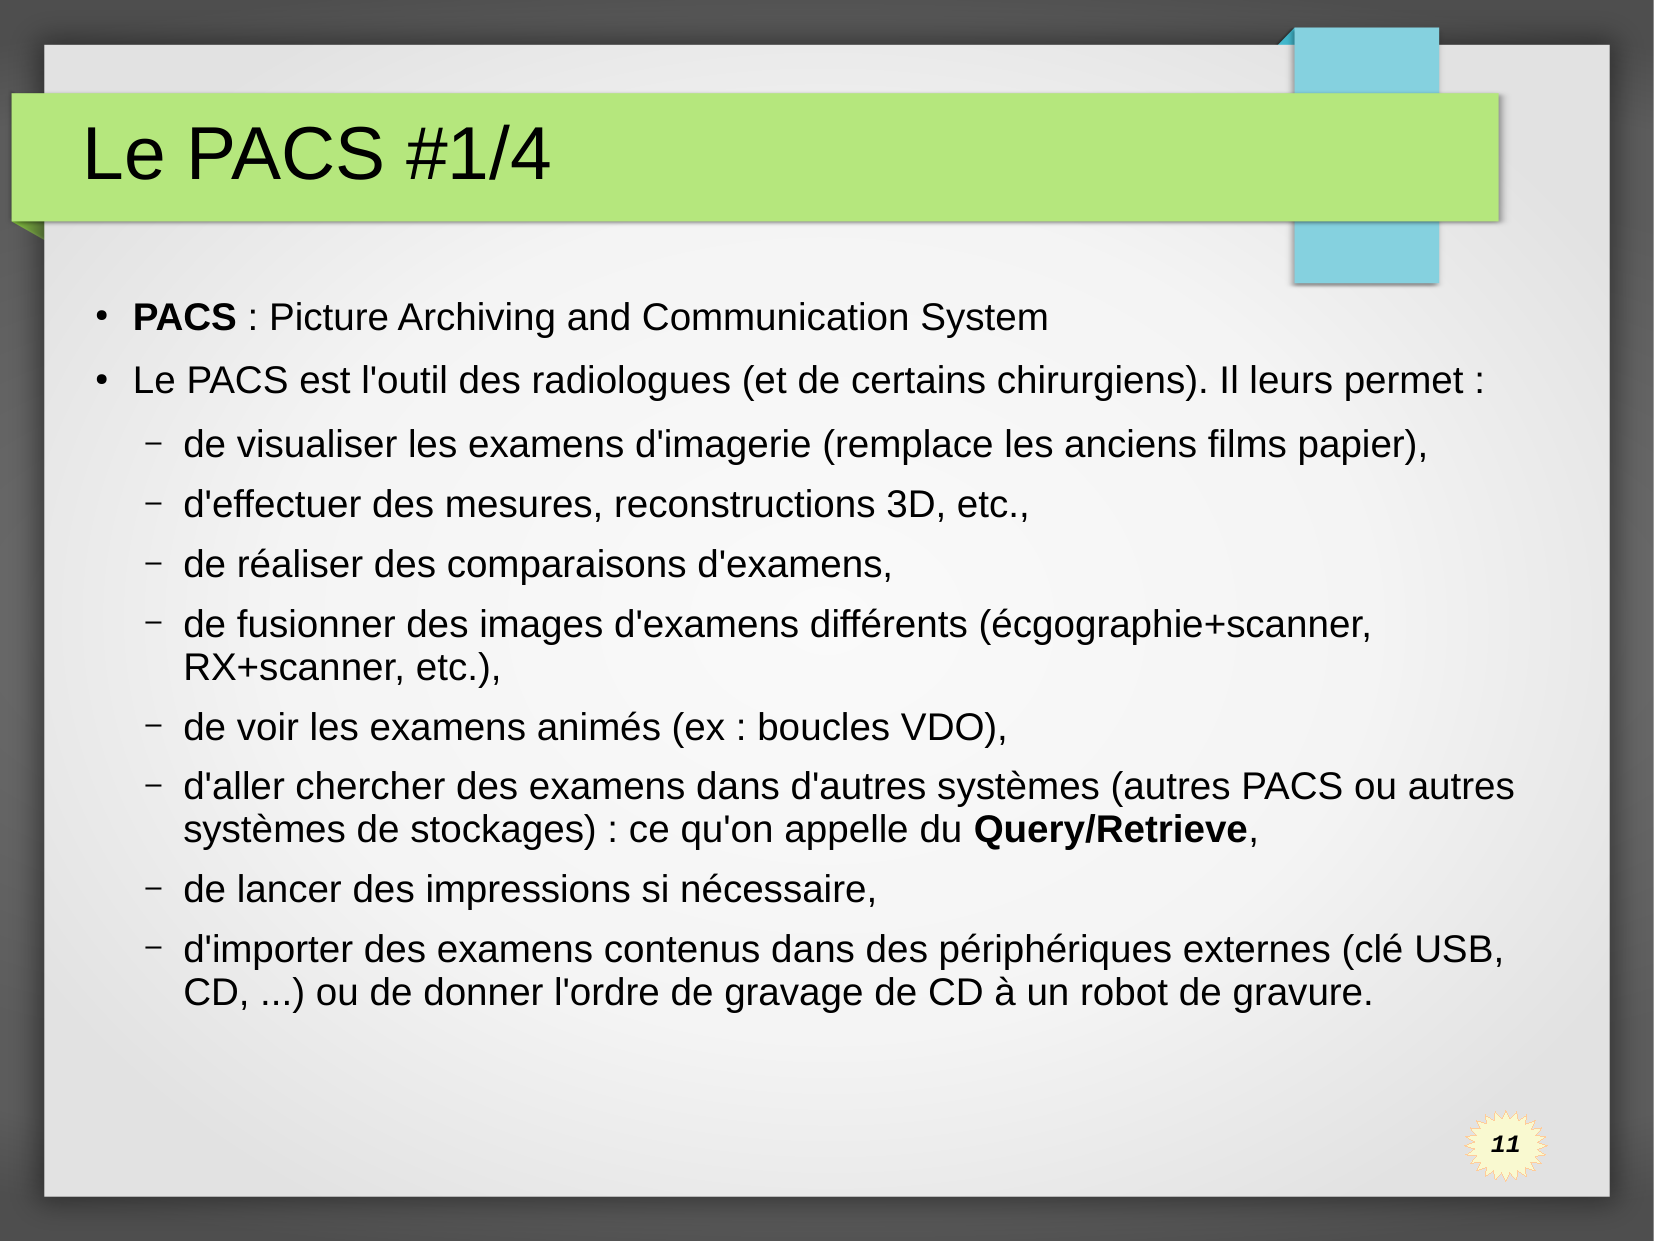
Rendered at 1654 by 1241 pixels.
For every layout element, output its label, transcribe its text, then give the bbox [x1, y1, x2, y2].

picture [0, 0, 1654, 1241]
list PACS : Picture Archiving and Communication System Le PACS est l'outil des radiologues (et de certains chirurgiens). Il leurs permet : de visualiser les examens d'imagerie (remplace les anciens films papier), d'effectuer des mesures, reconstructions 3D, etc., de réaliser des comparaisons d'examens, de fusionner des images d'examens différents (écgographie+scanner, RX+scanner, etc.), de voir les examens animés (ex : boucles VDO), d'aller chercher des examens dans d'autres systèmes (autres PACS ou autres systèmes de stockages) : ce qu'on appelle du Query/Retrieve, de lancer des impressions si nécessaire, d'importer des examens contenus dans des périphériques externes (clé USB, CD, ...) ou de donner l'ordre de gravage de CD à un robot de gravure. [82, 295, 1571, 1015]
title Le PACS #1/4 [82, 94, 1264, 213]
